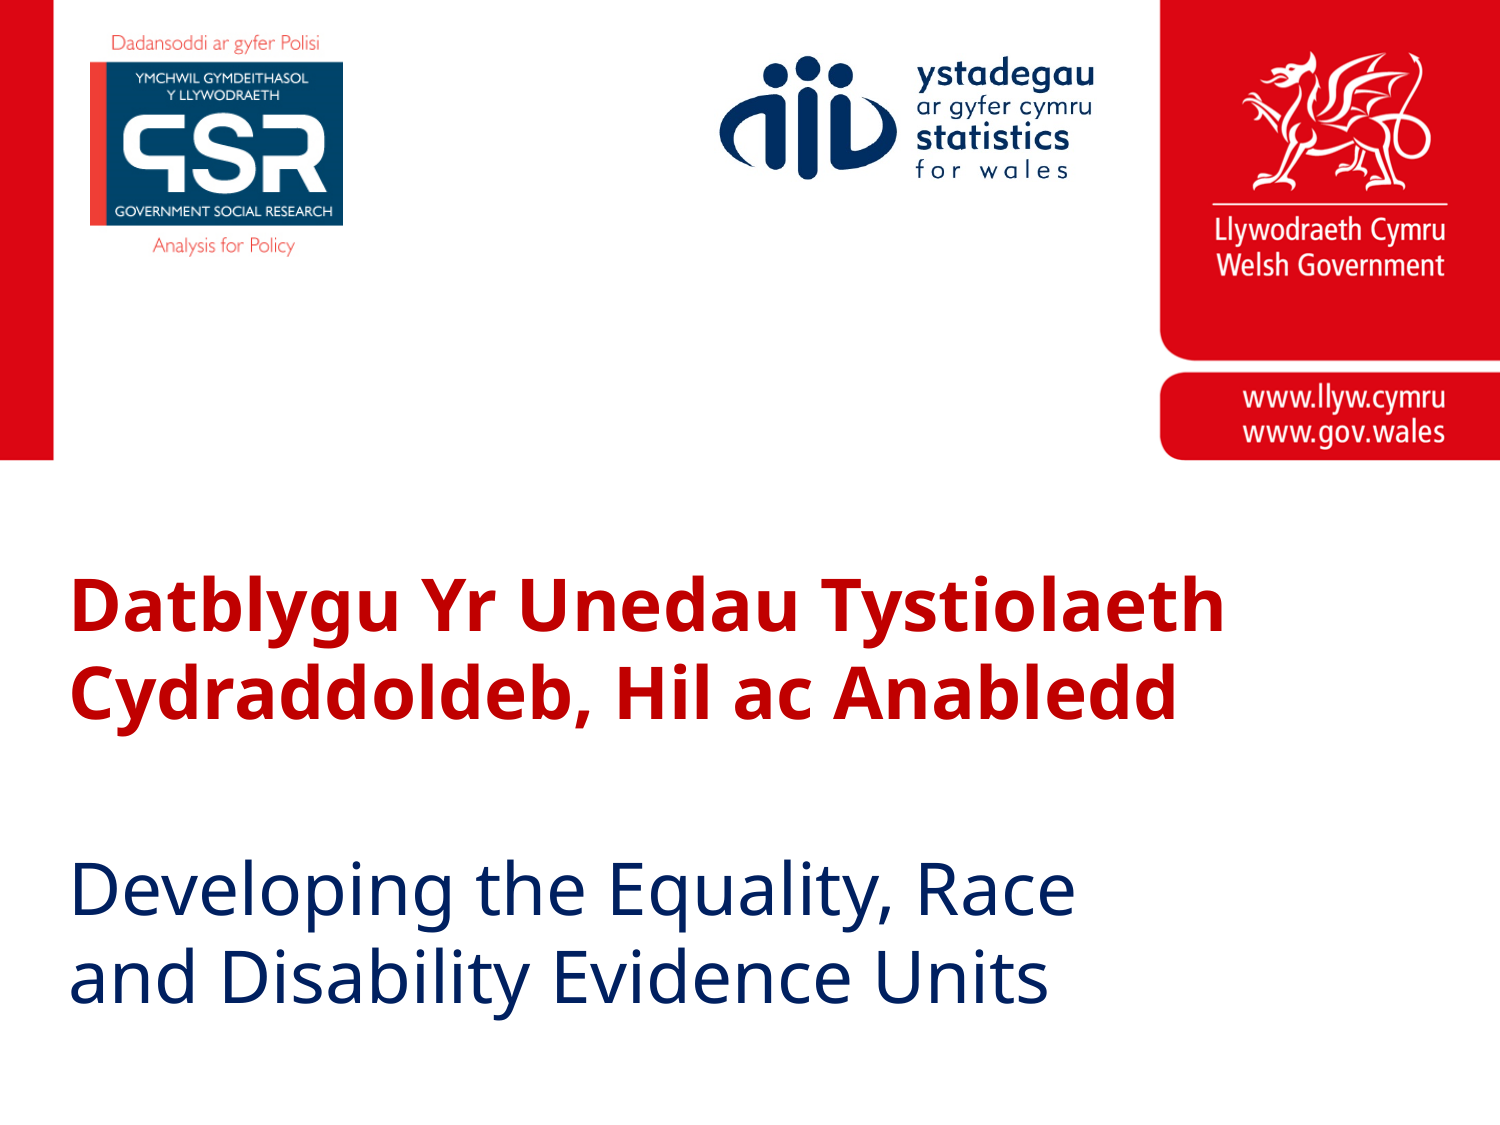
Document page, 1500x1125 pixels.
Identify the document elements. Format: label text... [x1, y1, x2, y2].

text_box Developing the Equality, Race and Disability Evidence Units [53, 835, 1176, 1028]
picture [0, 0, 1500, 466]
text_box Datblygu Yr Unedau Tystiolaeth Cydraddoldeb, Hil ac Anabledd [53, 551, 1500, 744]
